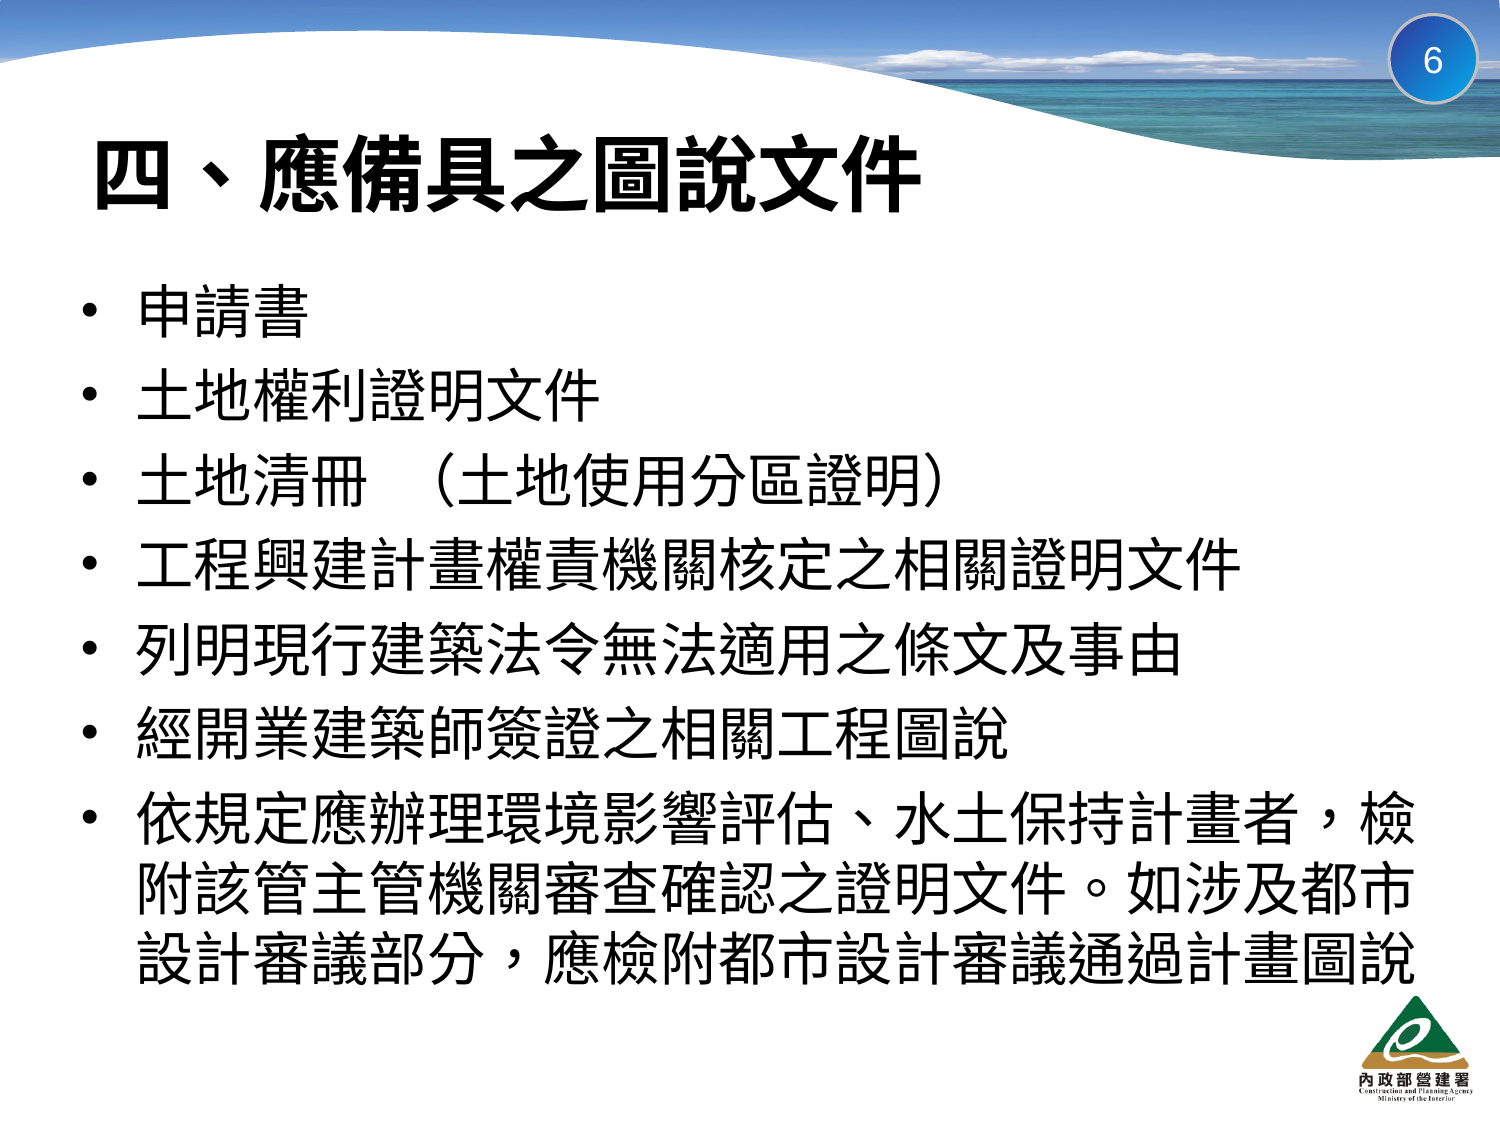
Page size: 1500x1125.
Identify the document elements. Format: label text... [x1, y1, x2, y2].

picture [1359, 996, 1473, 1102]
text_box 四、應備具之圖說文件 [76, 78, 1427, 266]
list 申請書 土地權利證明文件 土地清冊 （土地使用分區證明） 工程興建計畫權責機關核定之相關證明文件 列明現行建築法令無法適用之條文及事由 經開業建築師簽證之相關工程圖說 依規定應辦理環境影響評估、水土保持計畫者，檢附該管主管機關審查確認之證明文件。如涉及都市設計審議部分，應檢附都市設計審議通過計畫圖說 [64, 267, 1436, 1083]
